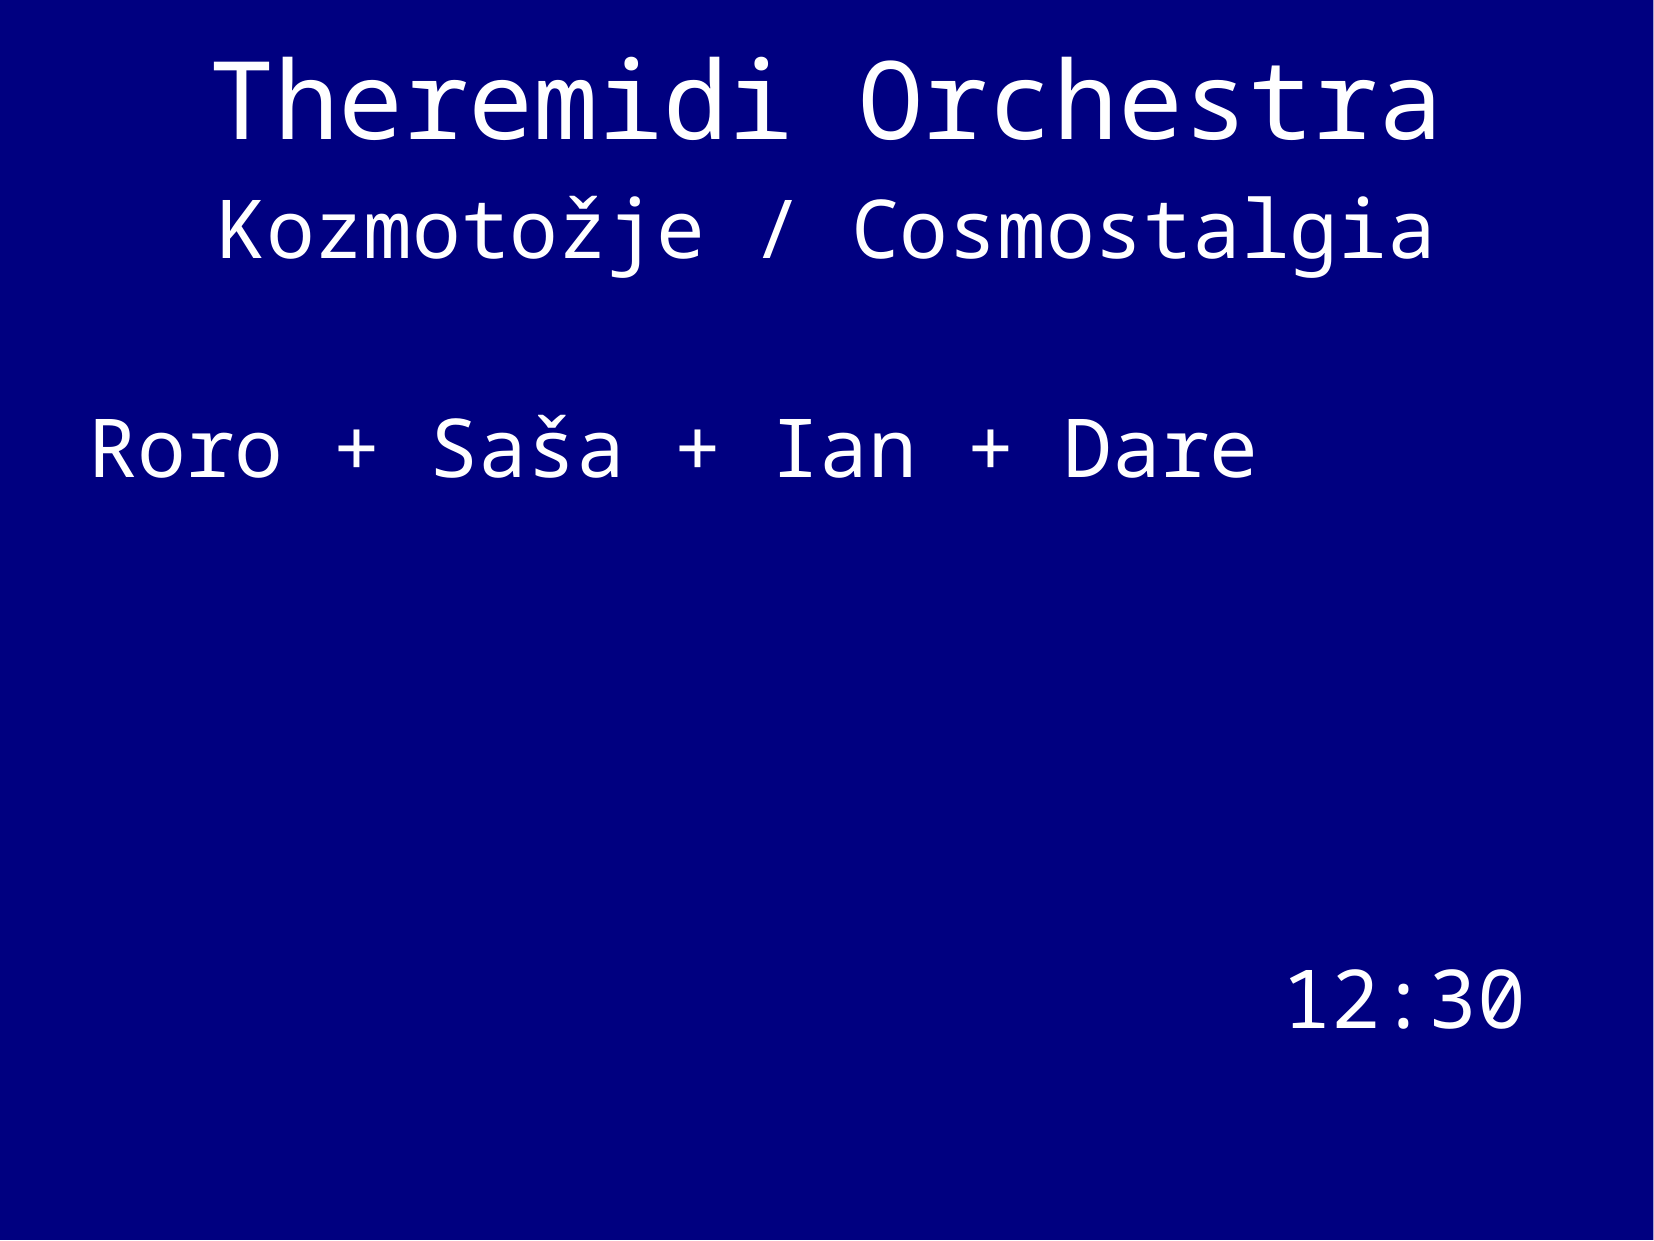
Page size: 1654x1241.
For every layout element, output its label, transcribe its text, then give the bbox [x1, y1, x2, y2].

title Theremidi Orchestra Kozmotožje / Cosmostalgia [82, 49, 1571, 257]
subtitle Roro + Saša + Ian + Dare [88, 272, 1566, 1063]
text_box 12:30 [1282, 900, 1620, 1096]
